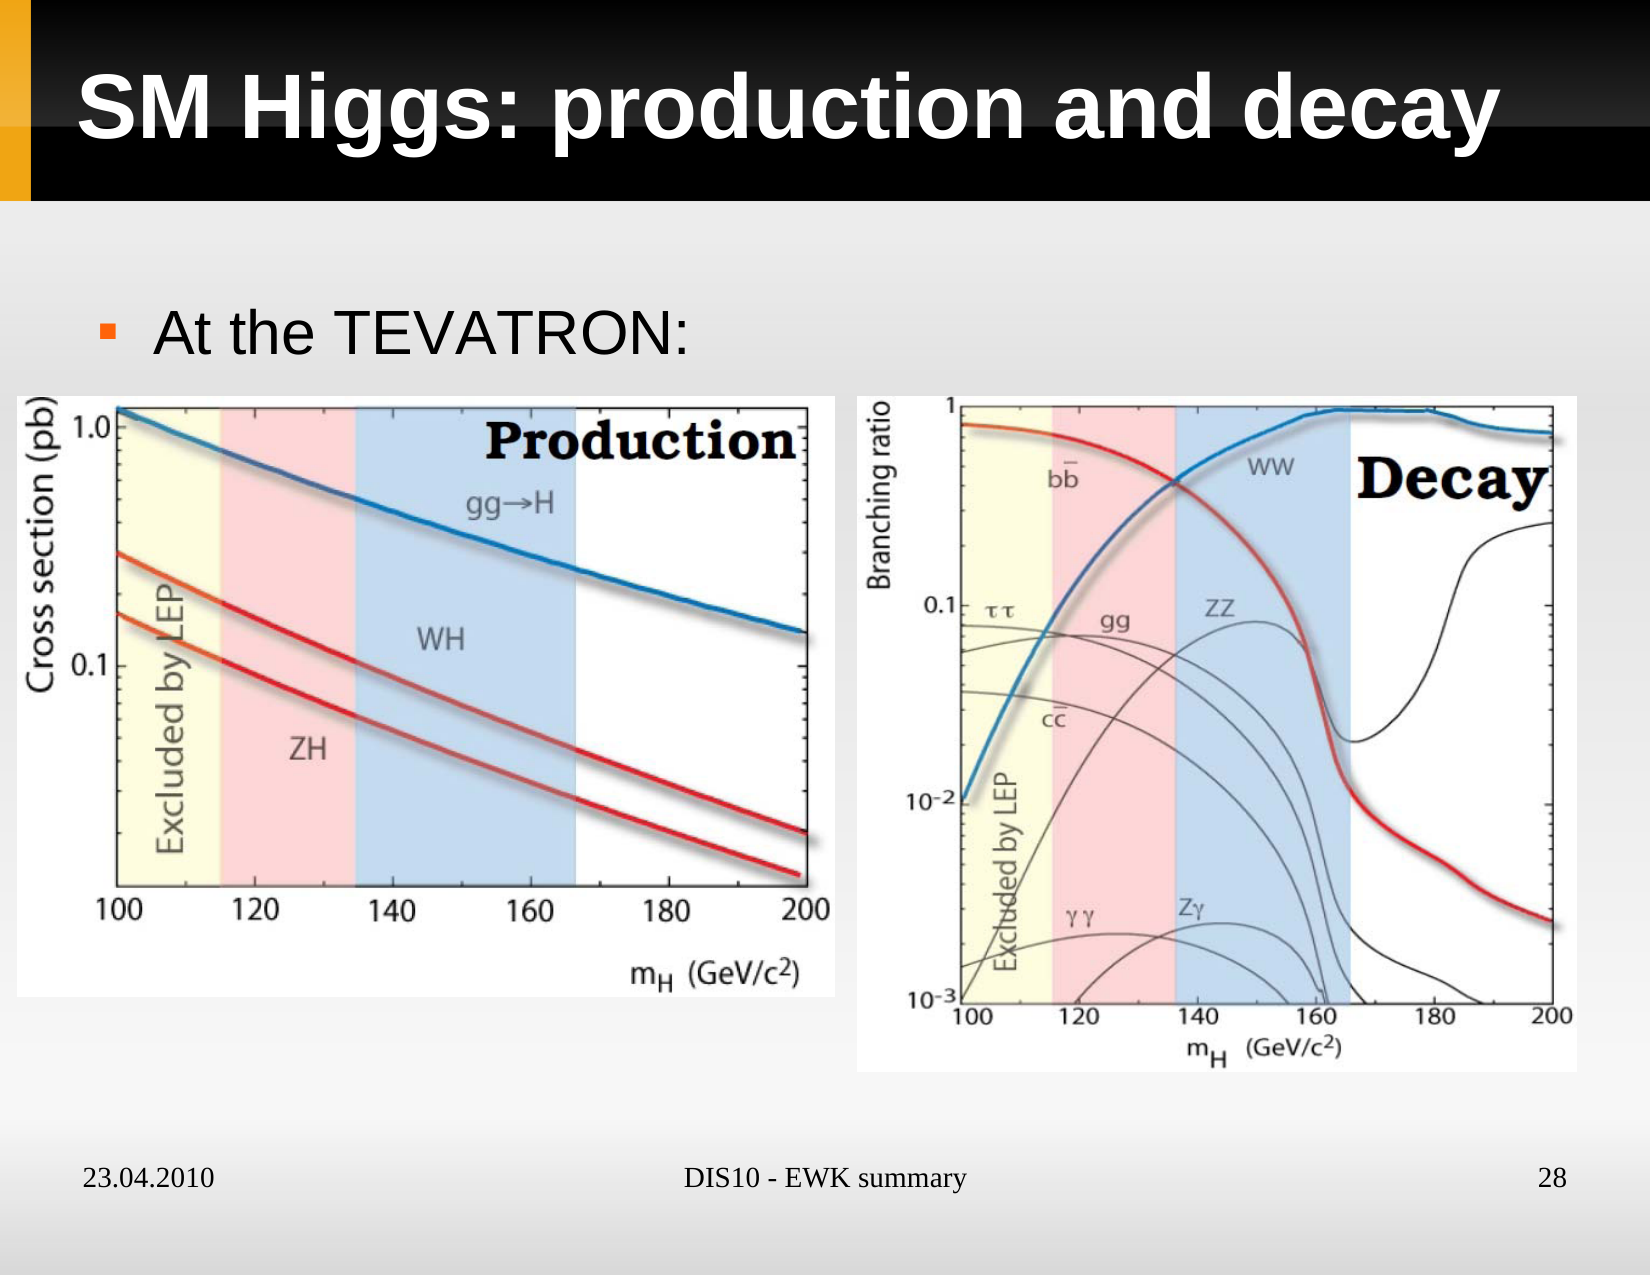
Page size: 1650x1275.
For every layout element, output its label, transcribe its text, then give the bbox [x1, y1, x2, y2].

title SM Higgs: production and decay [76, 7, 1562, 206]
list At the TEVATRON: [82, 298, 1568, 1126]
picture [0, 0, 1650, 1275]
